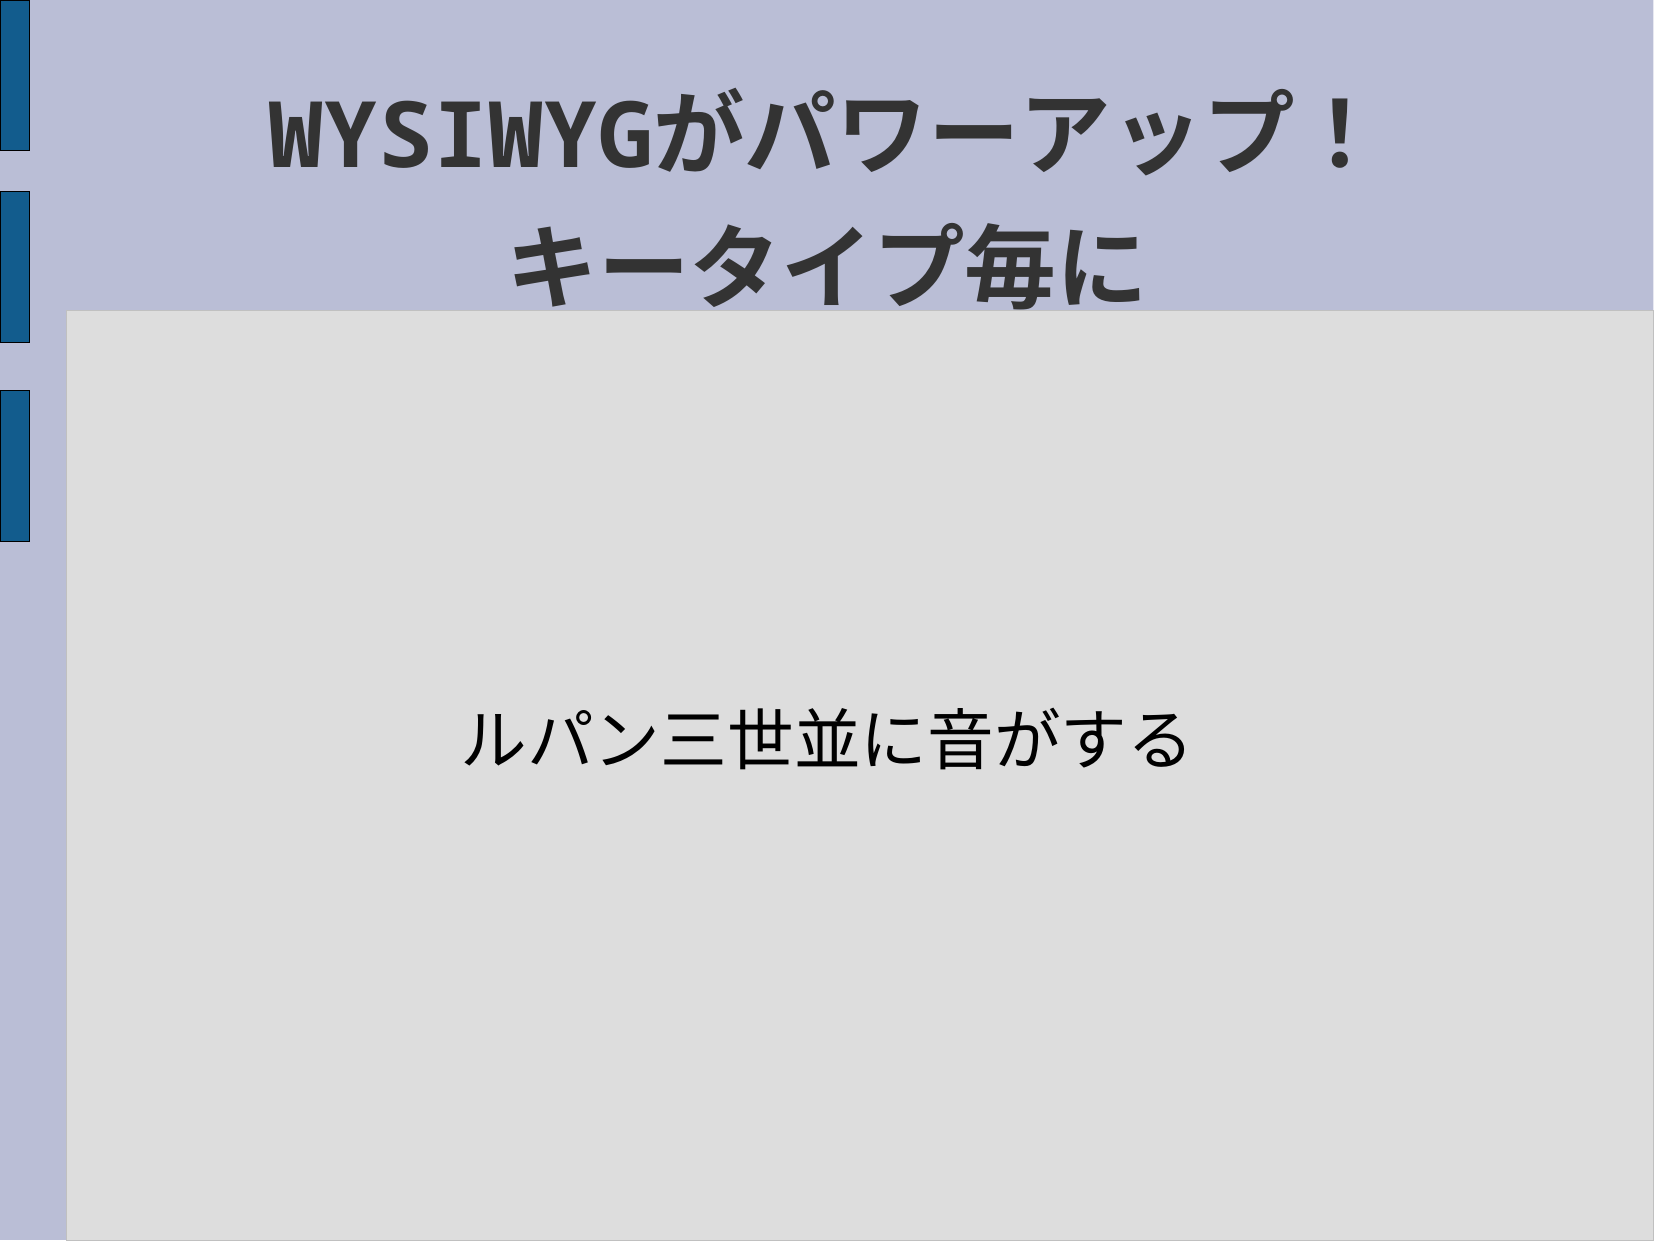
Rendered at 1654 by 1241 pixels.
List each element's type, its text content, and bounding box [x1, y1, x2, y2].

subtitle ルパン三世並に音がする [121, 352, 1534, 1119]
title WYSIWYGがパワーアップ！ キータイプ毎に [121, 94, 1534, 295]
